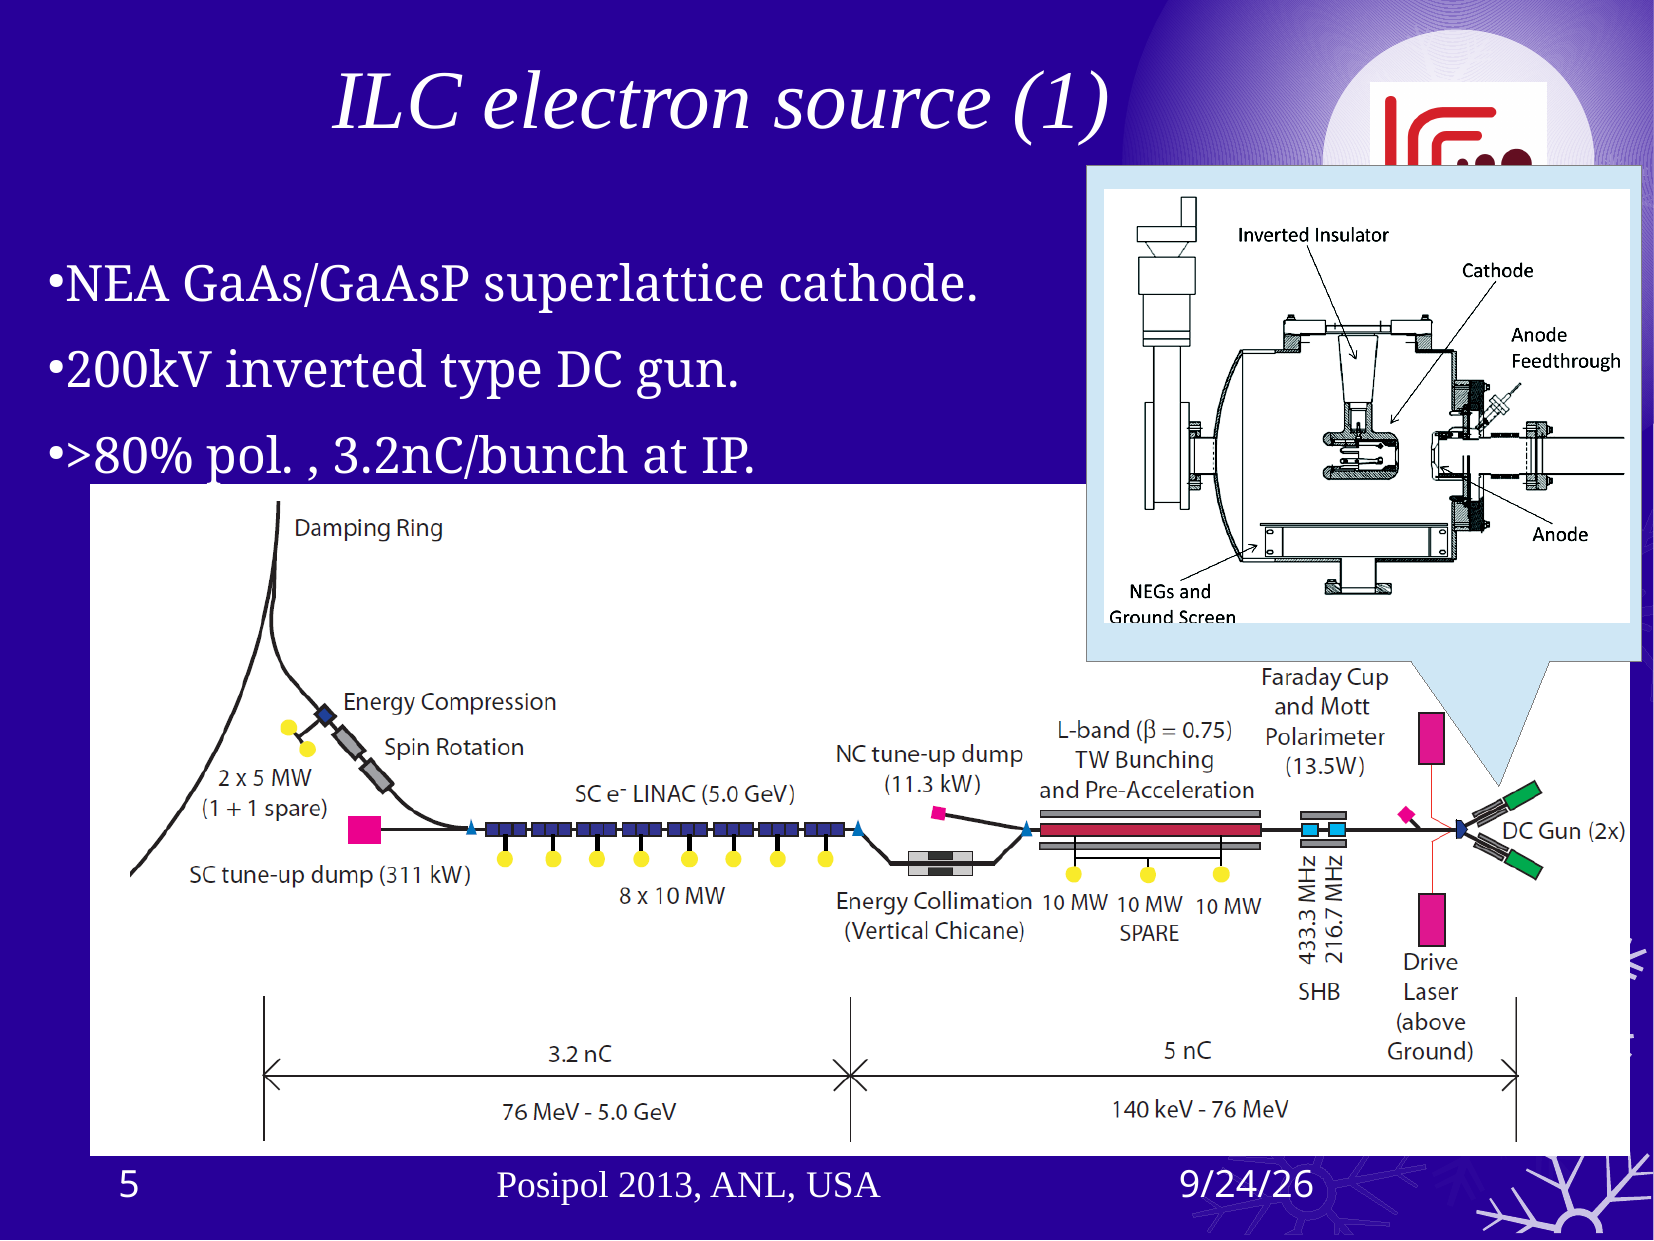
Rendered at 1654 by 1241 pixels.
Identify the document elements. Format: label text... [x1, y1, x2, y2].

picture [1104, 189, 1630, 623]
text_box [1086, 165, 1642, 787]
subtitle NEA GaAs/GaAsP superlattice cathode. 200kV inverted type DC gun. >80% pol. , 3.2nC/bunch at IP. [47, 248, 1069, 1077]
title ILC electron source (1) [11, 11, 1432, 190]
picture [1432, 82, 1547, 165]
picture [90, 484, 1630, 1157]
